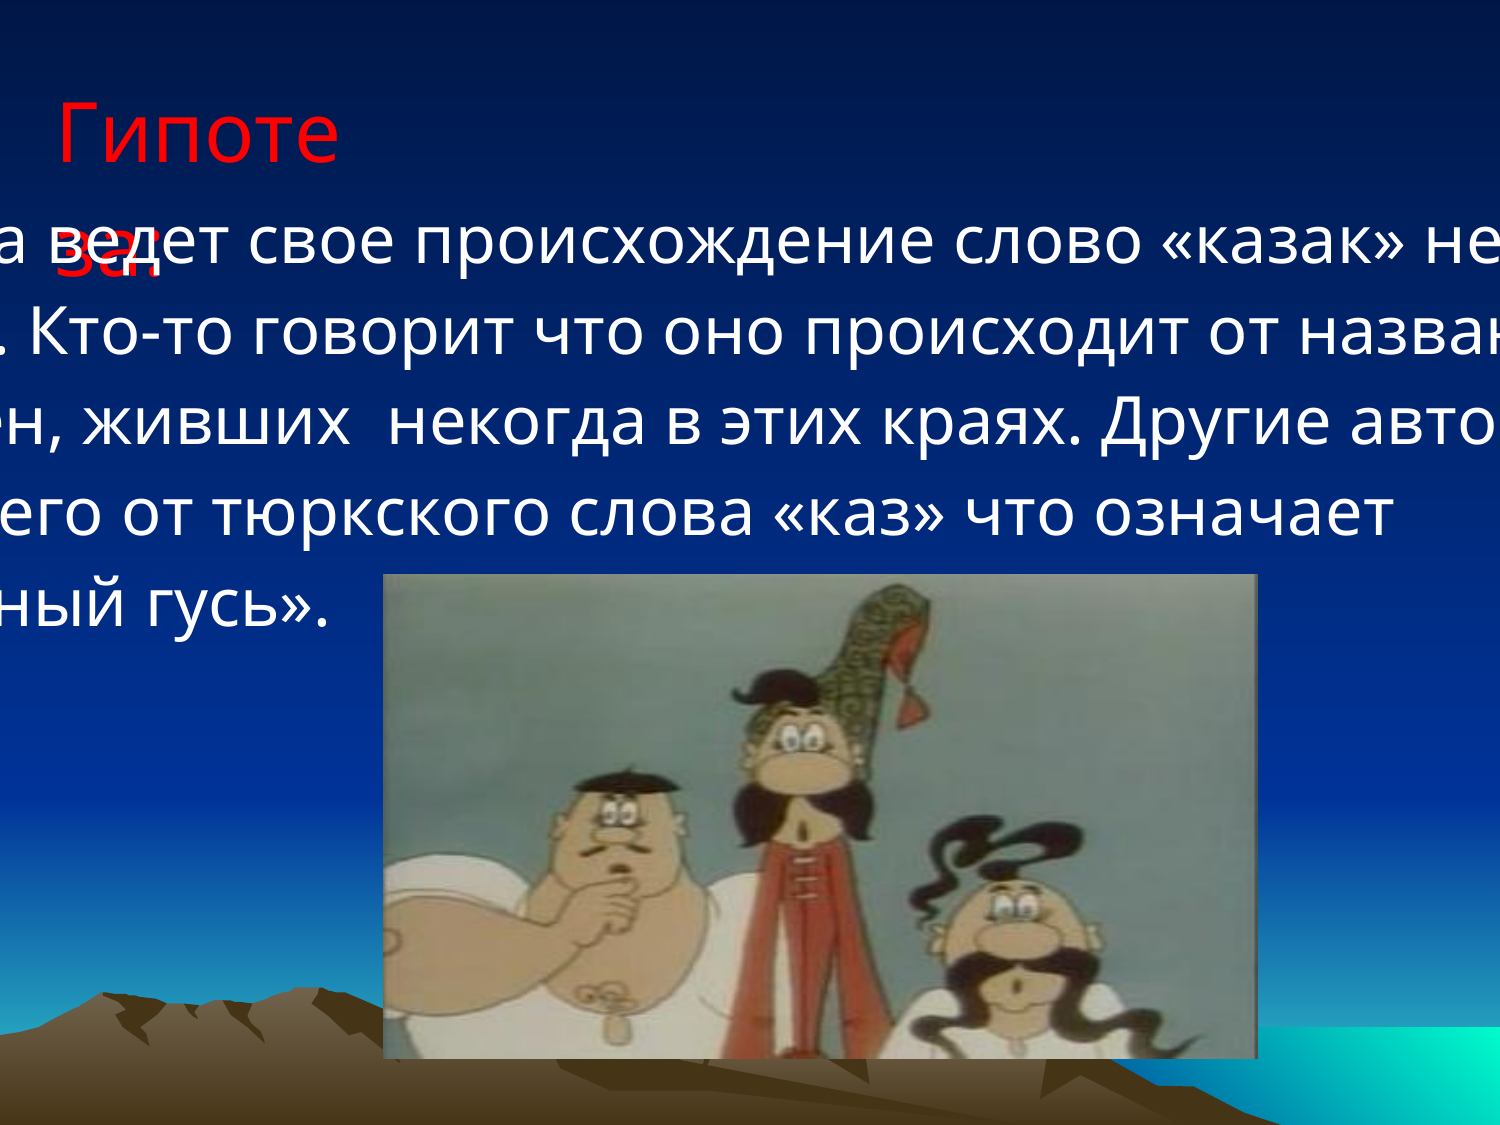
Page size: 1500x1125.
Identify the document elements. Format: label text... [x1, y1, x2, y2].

text_box Откуда ведет свое происхождение слово «казак» не знает никто. Кто-то говорит что оно происходит от названия племен, живших некогда в этих краях. Другие авторы ведут его от тюркского слова «каз» что означает «вольный гусь». [0, 184, 1500, 654]
picture [383, 574, 1258, 1059]
text_box Гипотеза: [41, 66, 395, 184]
